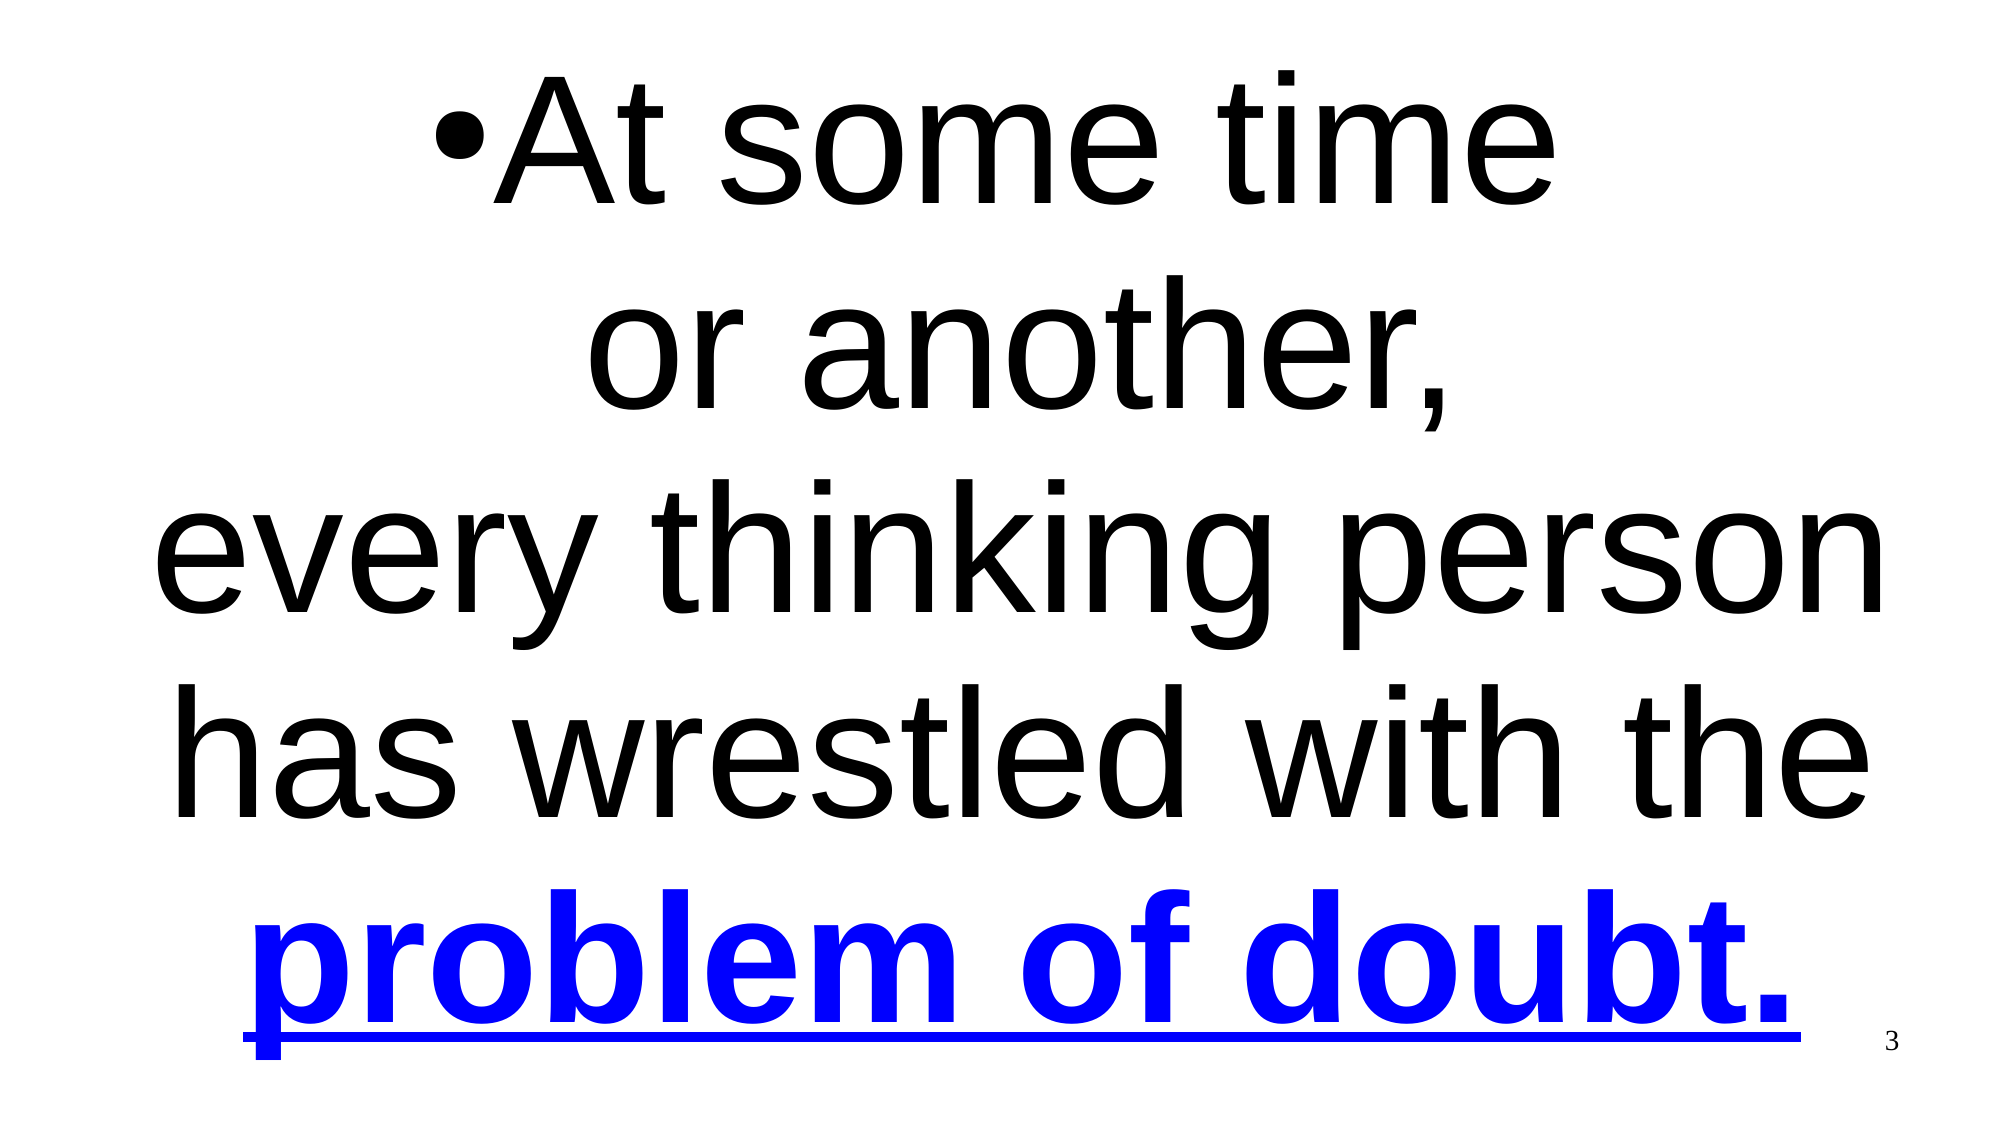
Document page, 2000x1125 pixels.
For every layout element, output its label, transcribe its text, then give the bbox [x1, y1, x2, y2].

list At some time or another, every thinking person has wrestled with the problem of doubt. [37, 37, 1988, 1088]
